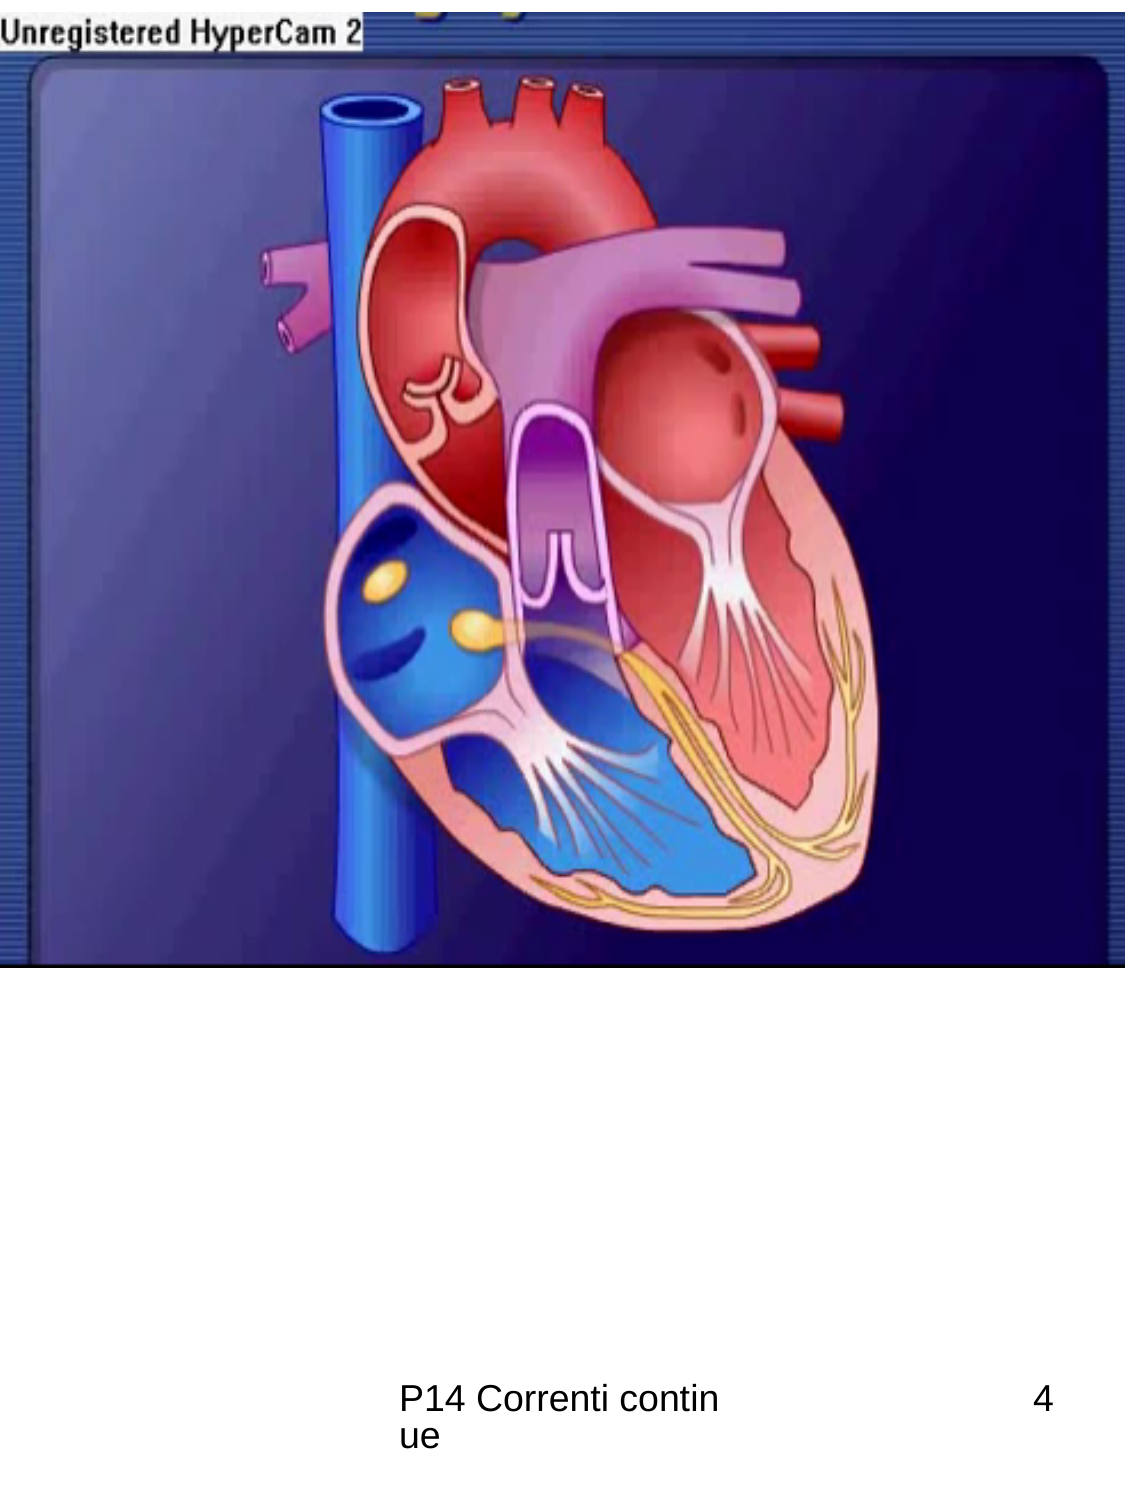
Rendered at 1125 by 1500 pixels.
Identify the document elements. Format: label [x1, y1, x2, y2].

text_box [0, 11, 1125, 969]
